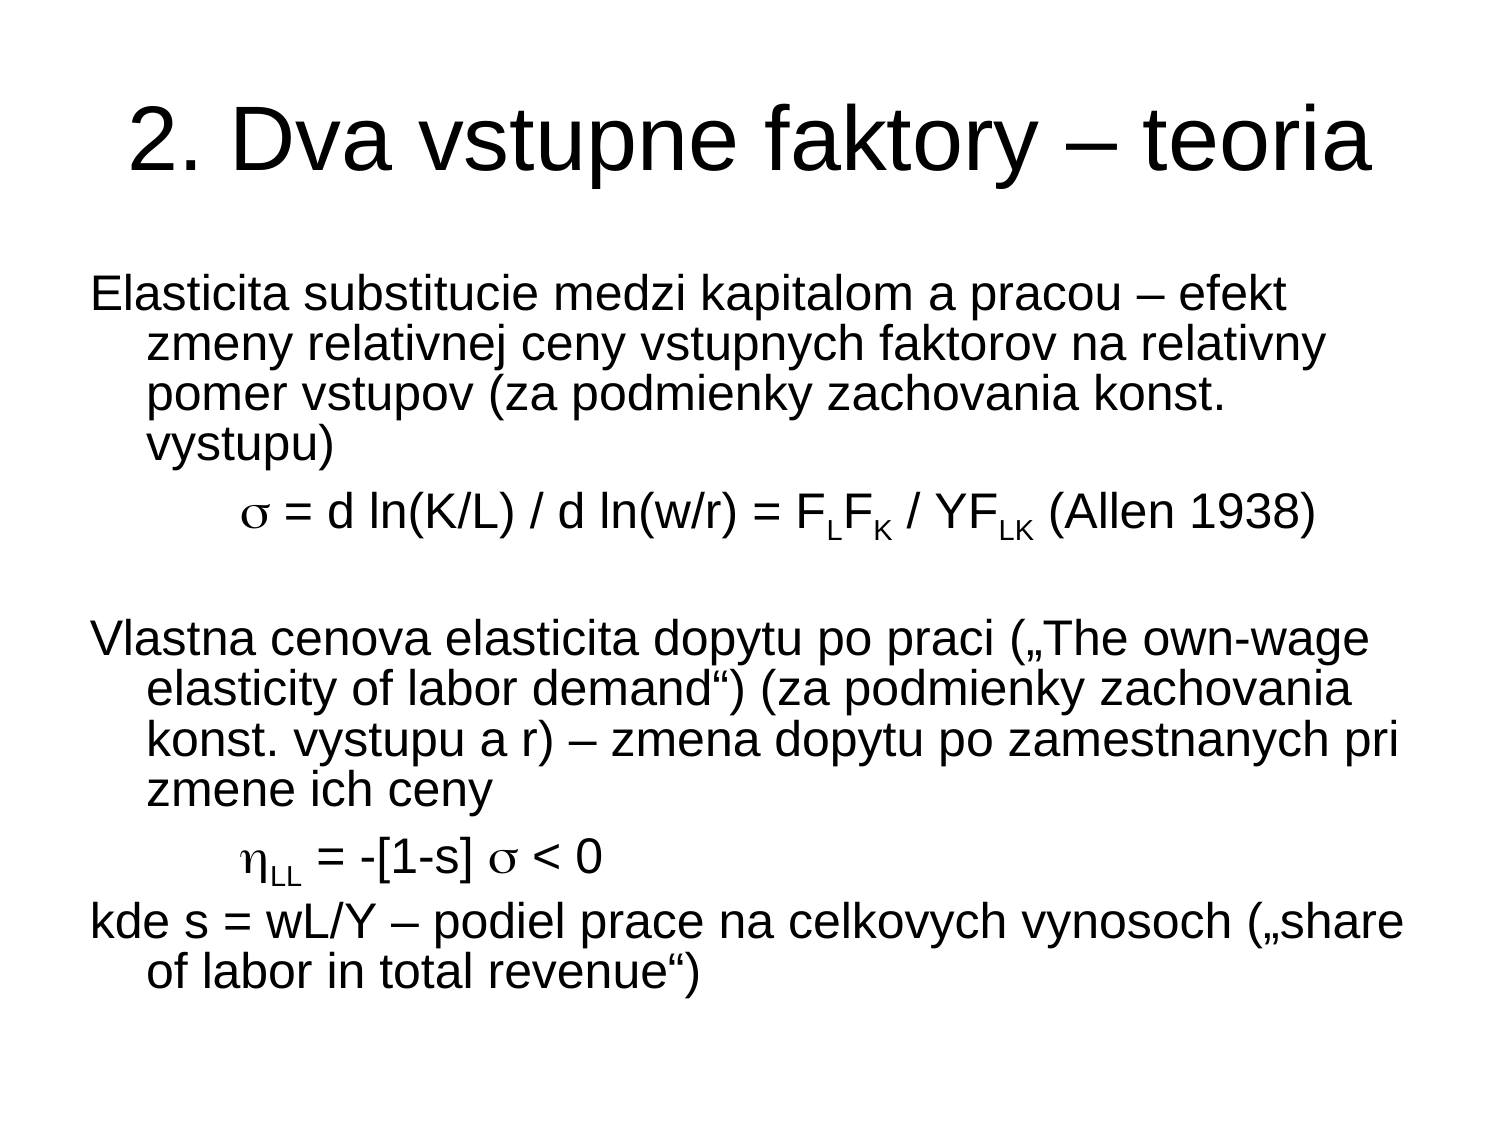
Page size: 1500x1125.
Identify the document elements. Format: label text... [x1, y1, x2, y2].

title 2. Dva vstupne faktory – teoria [75, 45, 1426, 233]
list Elasticita substitucie medzi kapitalom a pracou – efekt zmeny relativnej ceny vstupnych faktorov na relativny pomer vstupov (za podmienky zachovania konst. vystupu)  = d ln(K/L) / d ln(w/r) = FLFK / YFLK (Allen 1938) Vlastna cenova elasticita dopytu po praci („The own-wage elasticity of labor demand“) (za podmienky zachovania konst. vystupu a r) – zmena dopytu po zamestnanych pri zmene ich ceny LL = -[1-s]  < 0 kde s = wL/Y – podiel prace na celkovych vynosoch („share of labor in total revenue“) [75, 262, 1426, 1071]
